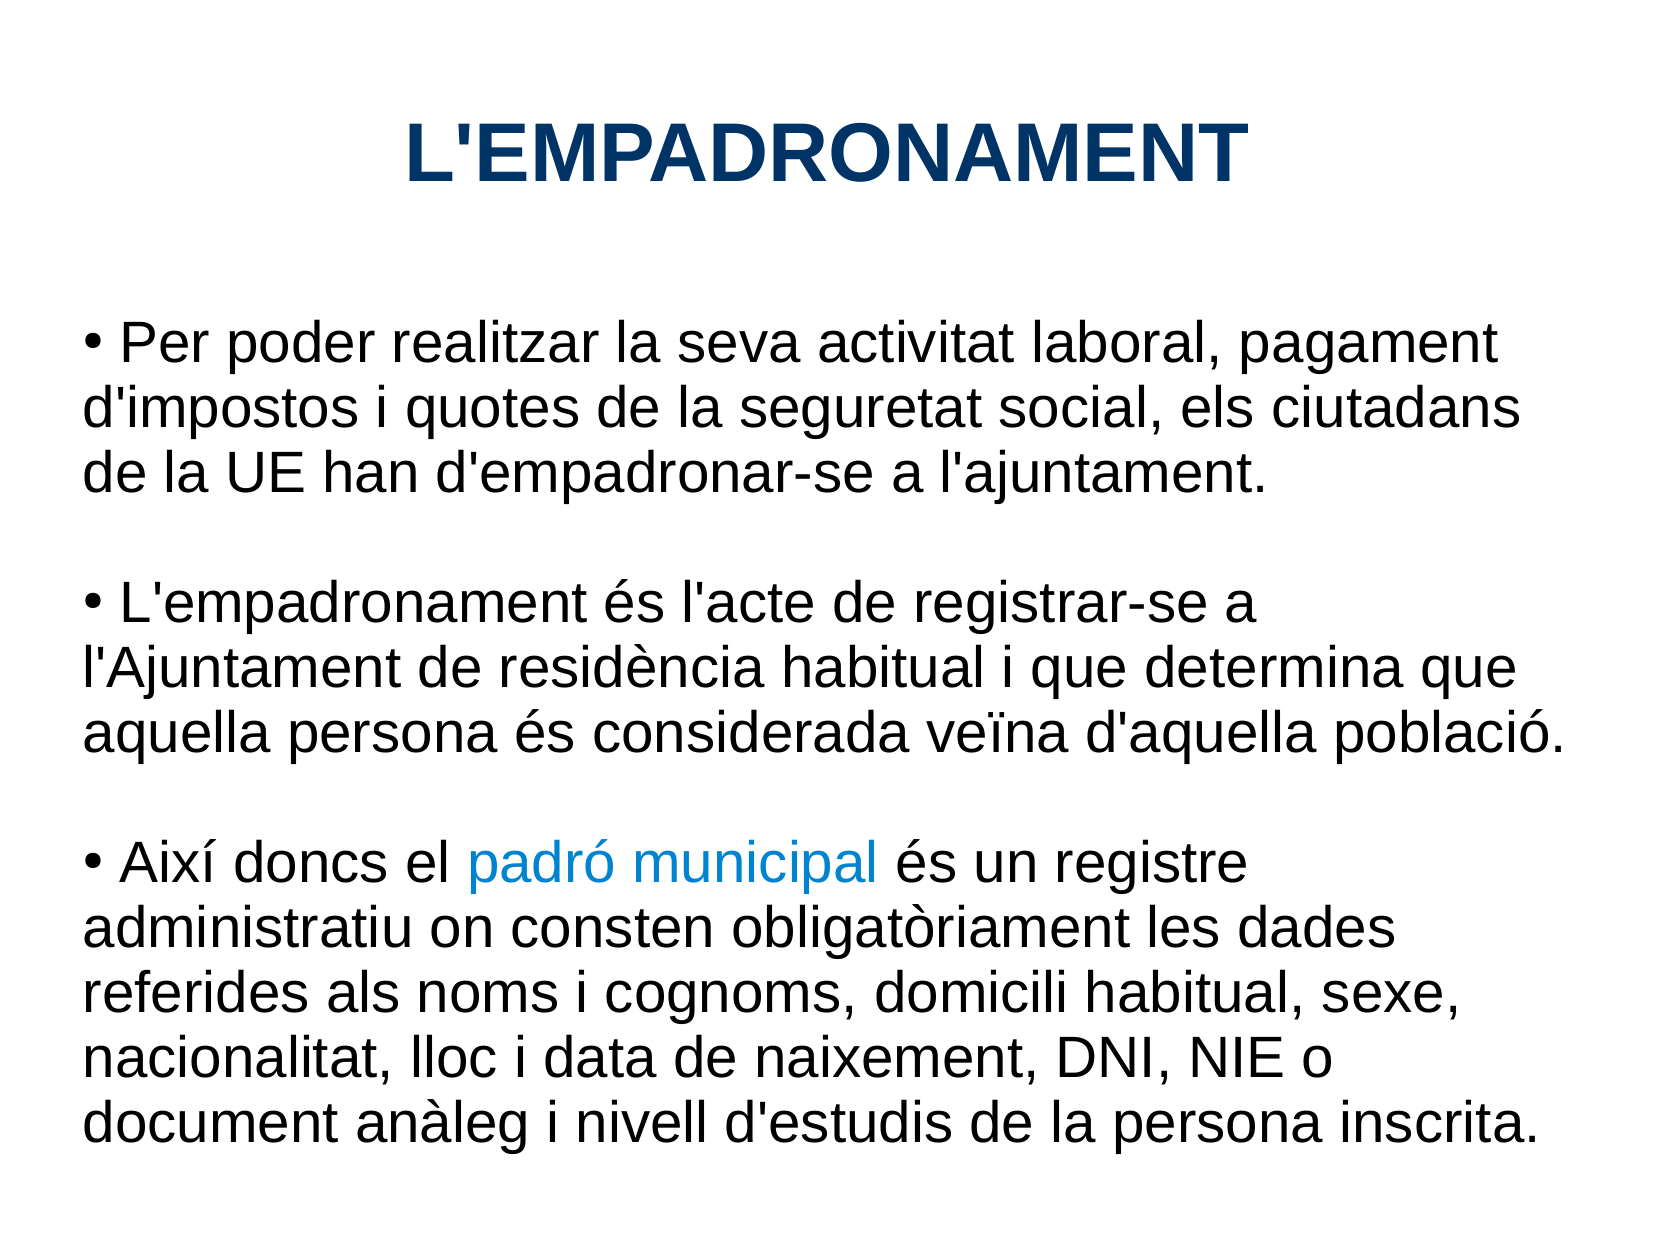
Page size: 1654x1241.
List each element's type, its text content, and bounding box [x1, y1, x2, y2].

title L'EMPADRONAMENT [82, 56, 1571, 181]
subtitle Per poder realitzar la seva activitat laboral, pagament d'impostos i quotes de la seguretat social, els ciutadans de la UE han d'empadronar-se a l'ajuntament. L'empadronament és l'acte de registrar-se a l'Ajuntament de residència habitual i que determina que aquella persona és considerada veïna d'aquella població. Així doncs el padró municipal és un registre administratiu on consten obligatòriament les dades referides als noms i cognoms, domicili habitual, sexe, nacionalitat, lloc i data de naixement, DNI, NIE o document anàleg i nivell d'estudis de la persona inscrita. [82, 181, 1571, 1218]
